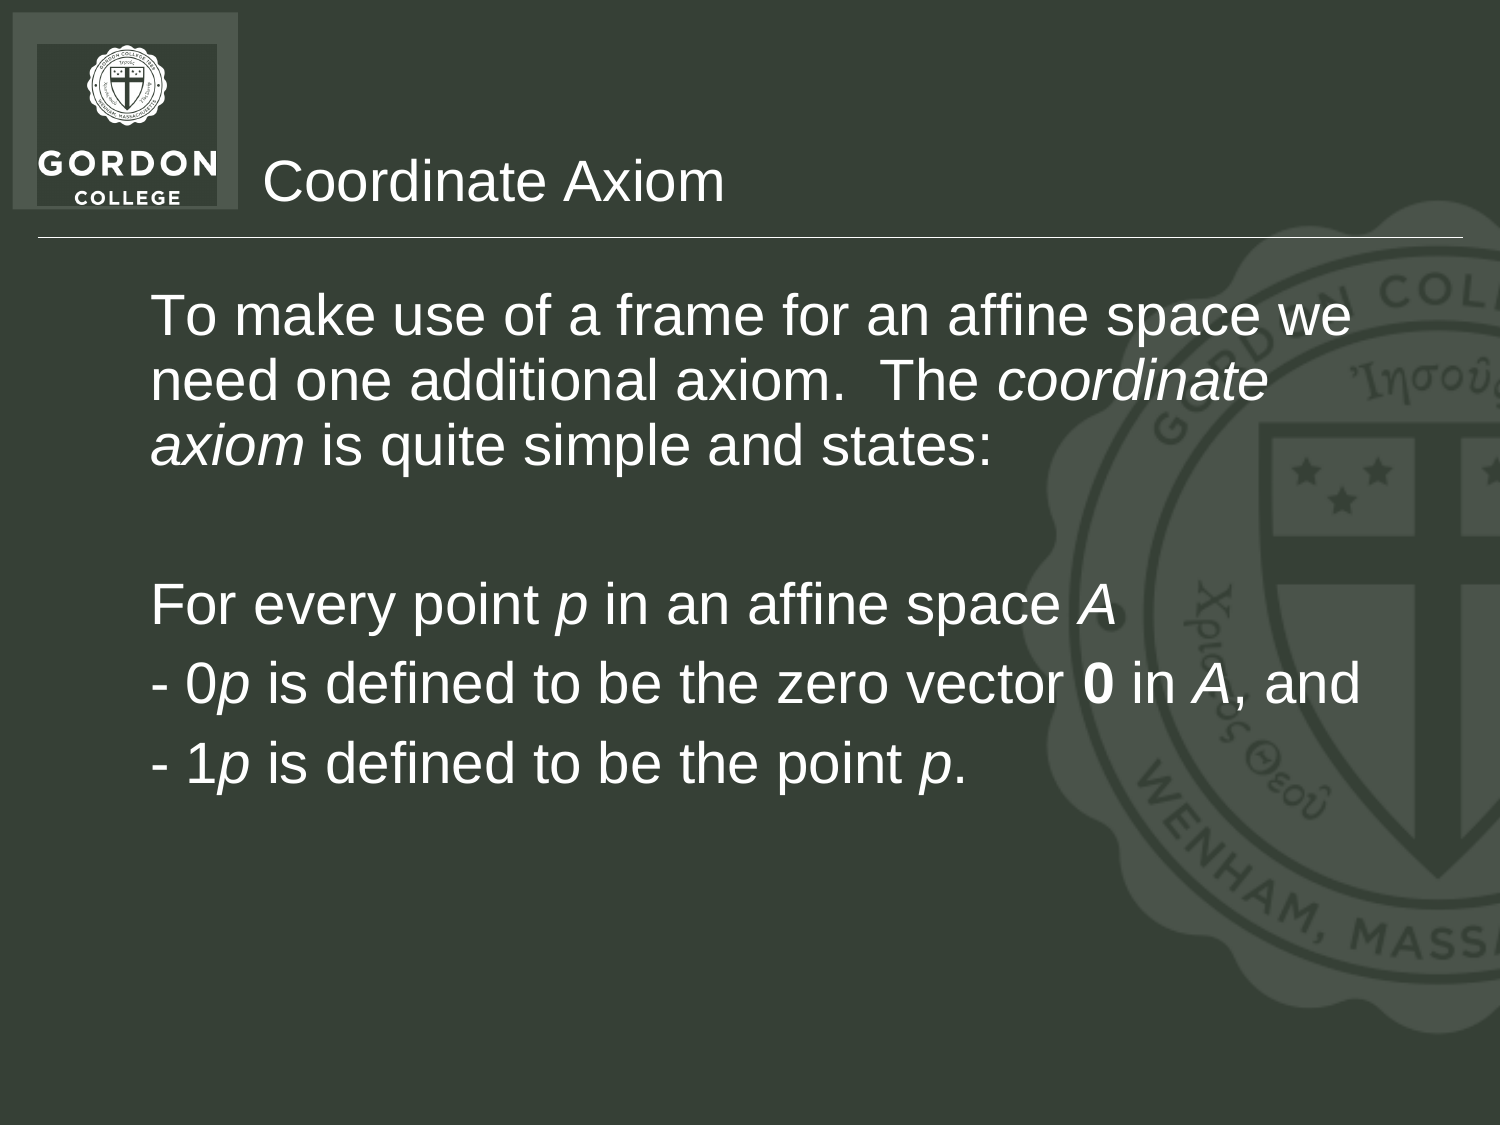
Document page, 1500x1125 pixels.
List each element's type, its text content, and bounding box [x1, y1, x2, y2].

title Coordinate Axiom [262, 145, 1463, 217]
picture [0, 0, 1500, 1125]
subtitle To make use of a frame for an affine space we need one additional axiom. The coordinate axiom is quite simple and states: For every point p in an affine space A - 0p is defined to be the zero vector 0 in A, and - 1p is defined to be the point p. [75, 282, 1426, 1018]
